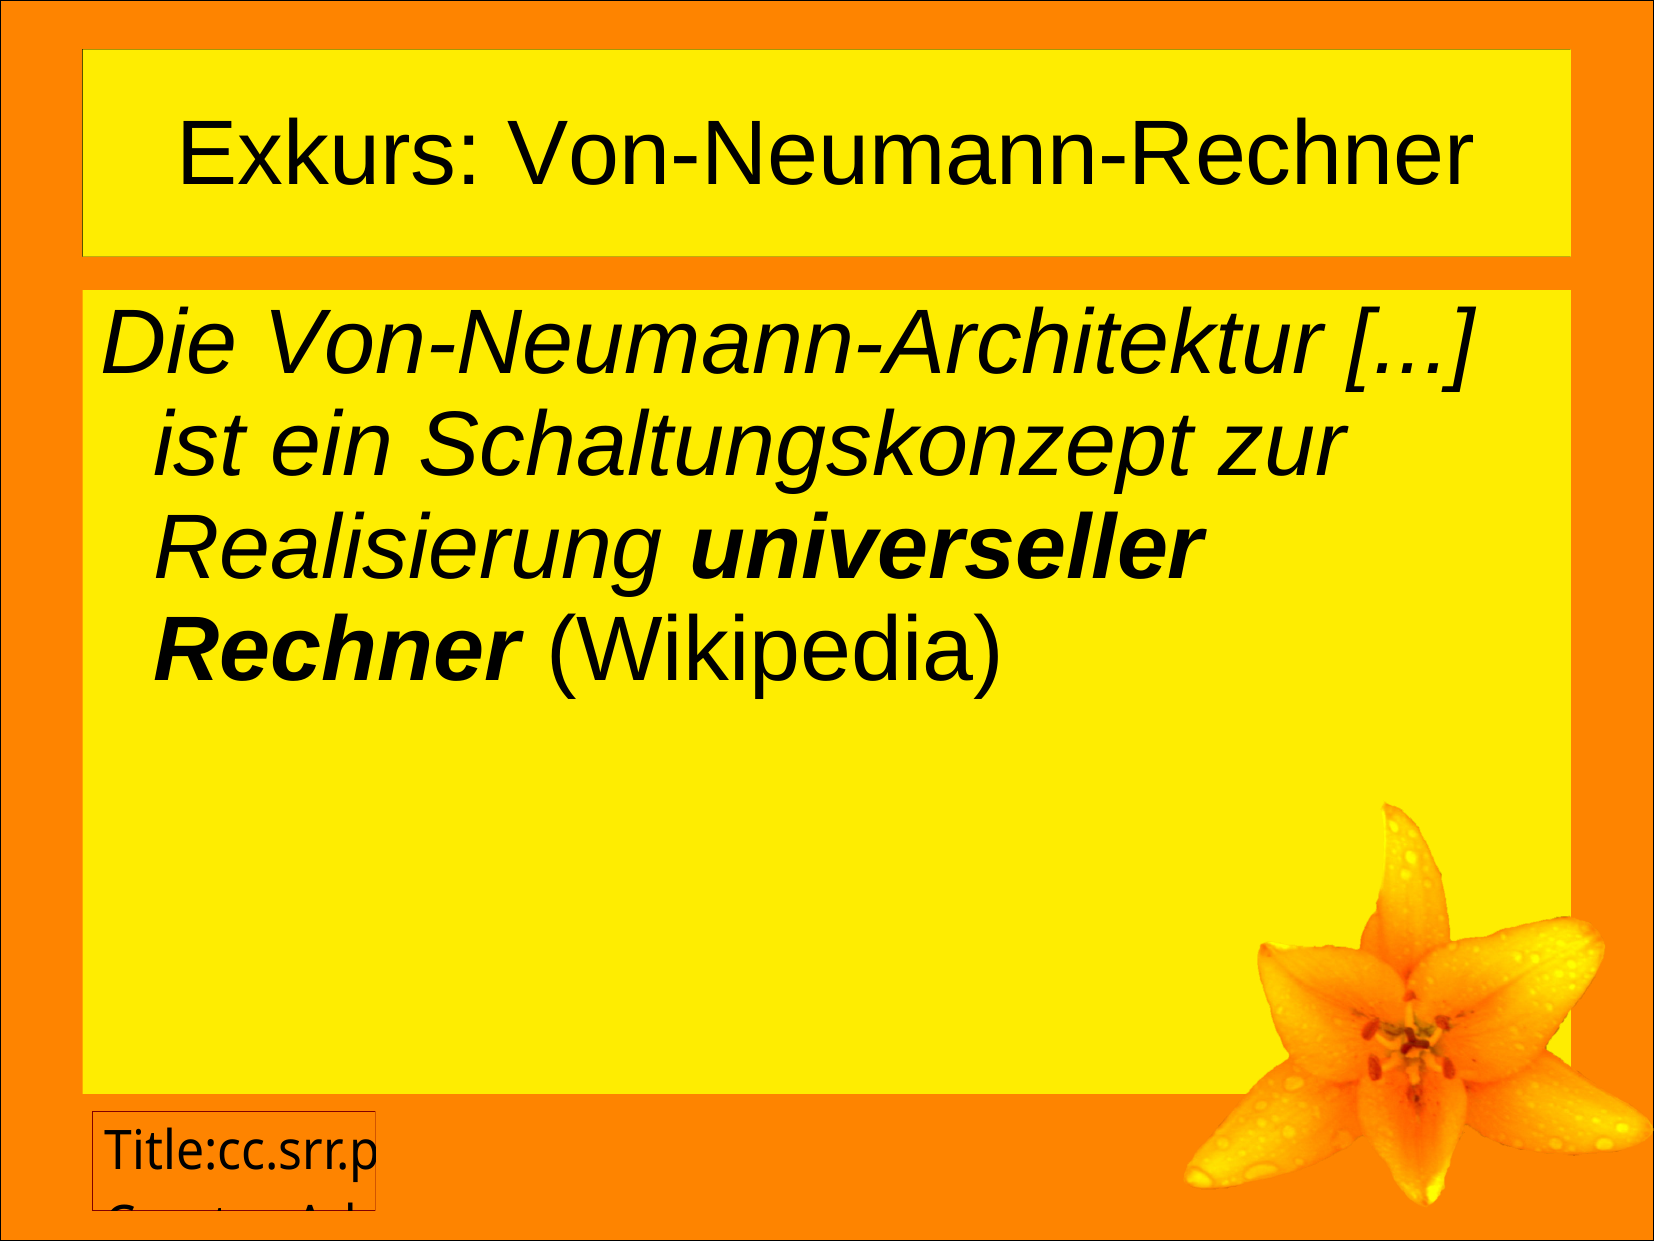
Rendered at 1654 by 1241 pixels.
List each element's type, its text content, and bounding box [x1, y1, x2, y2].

text_box [0, 0, 1654, 1241]
title Exkurs: Von-Neumann-Rechner [82, 49, 1571, 257]
list Die Von-Neumann-Architektur [...] ist ein Schaltungskonzept zur Realisierung universeller Rechner (Wikipedia) [82, 290, 1571, 1094]
picture [88, 1108, 376, 1211]
picture [1181, 767, 1654, 1241]
